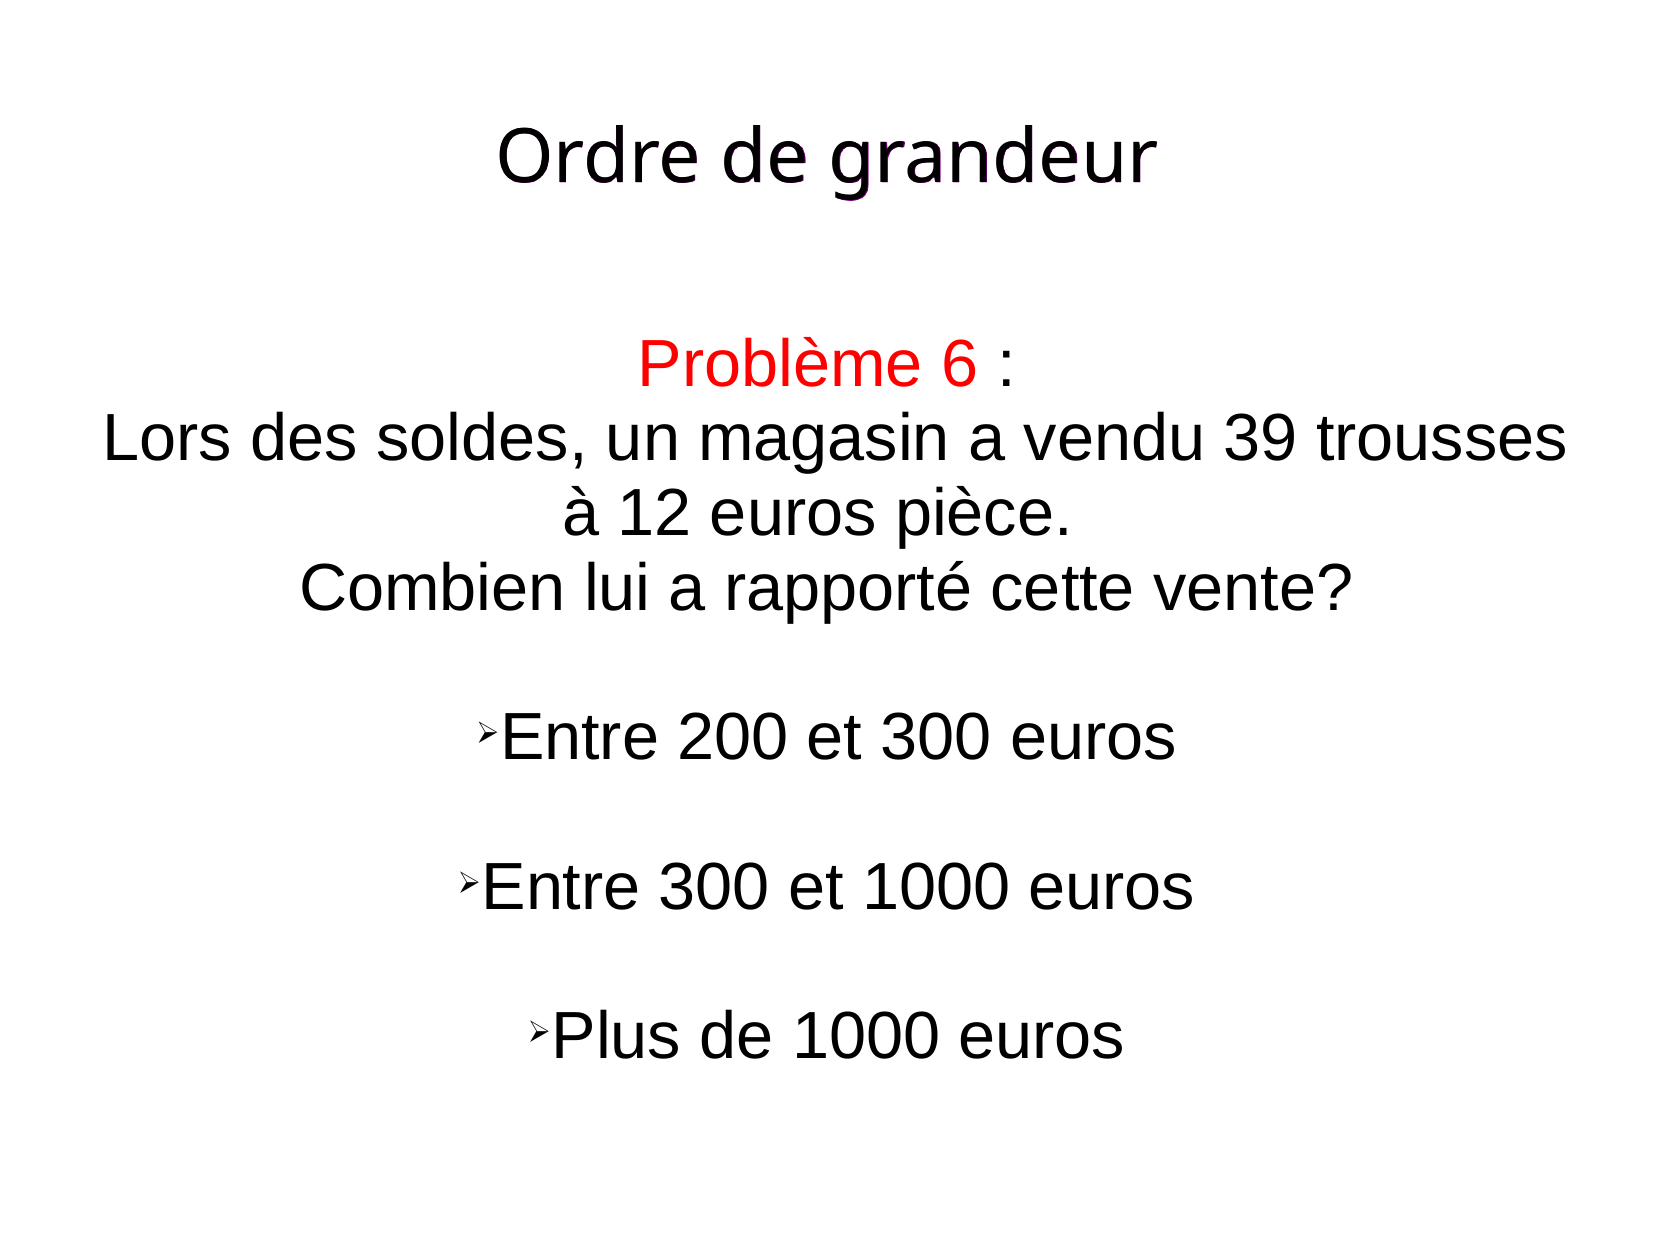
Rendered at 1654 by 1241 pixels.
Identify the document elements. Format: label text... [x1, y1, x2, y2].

title Ordre de grandeur [82, 56, 1571, 250]
subtitle Problème 6 : Lors des soldes, un magasin a vendu 39 trousses à 12 euros pièce. Combien lui a rapporté cette vente? Entre 200 et 300 euros Entre 300 et 1000 euros Plus de 1000 euros [82, 297, 1571, 1102]
